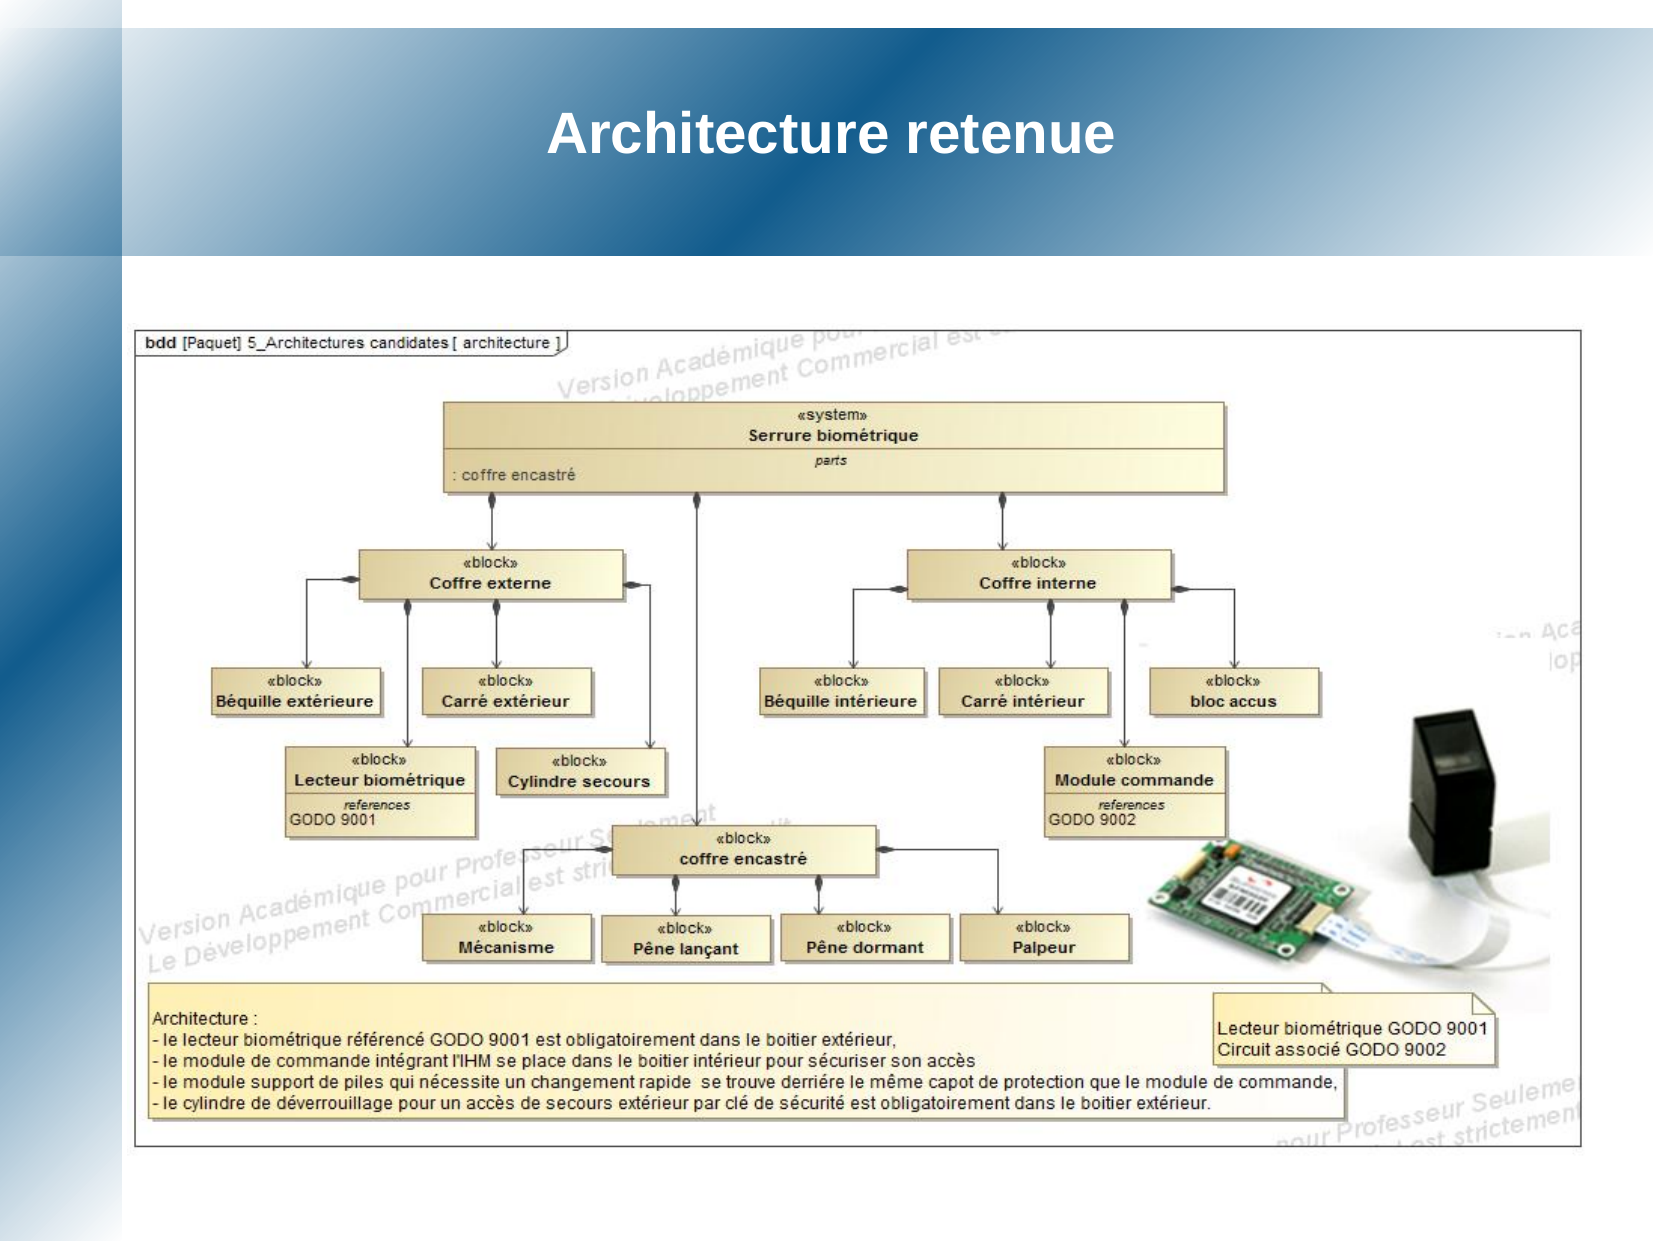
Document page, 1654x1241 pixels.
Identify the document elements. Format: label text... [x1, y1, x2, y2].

title Architecture retenue [125, 37, 1538, 230]
subtitle [127, 323, 1603, 1167]
